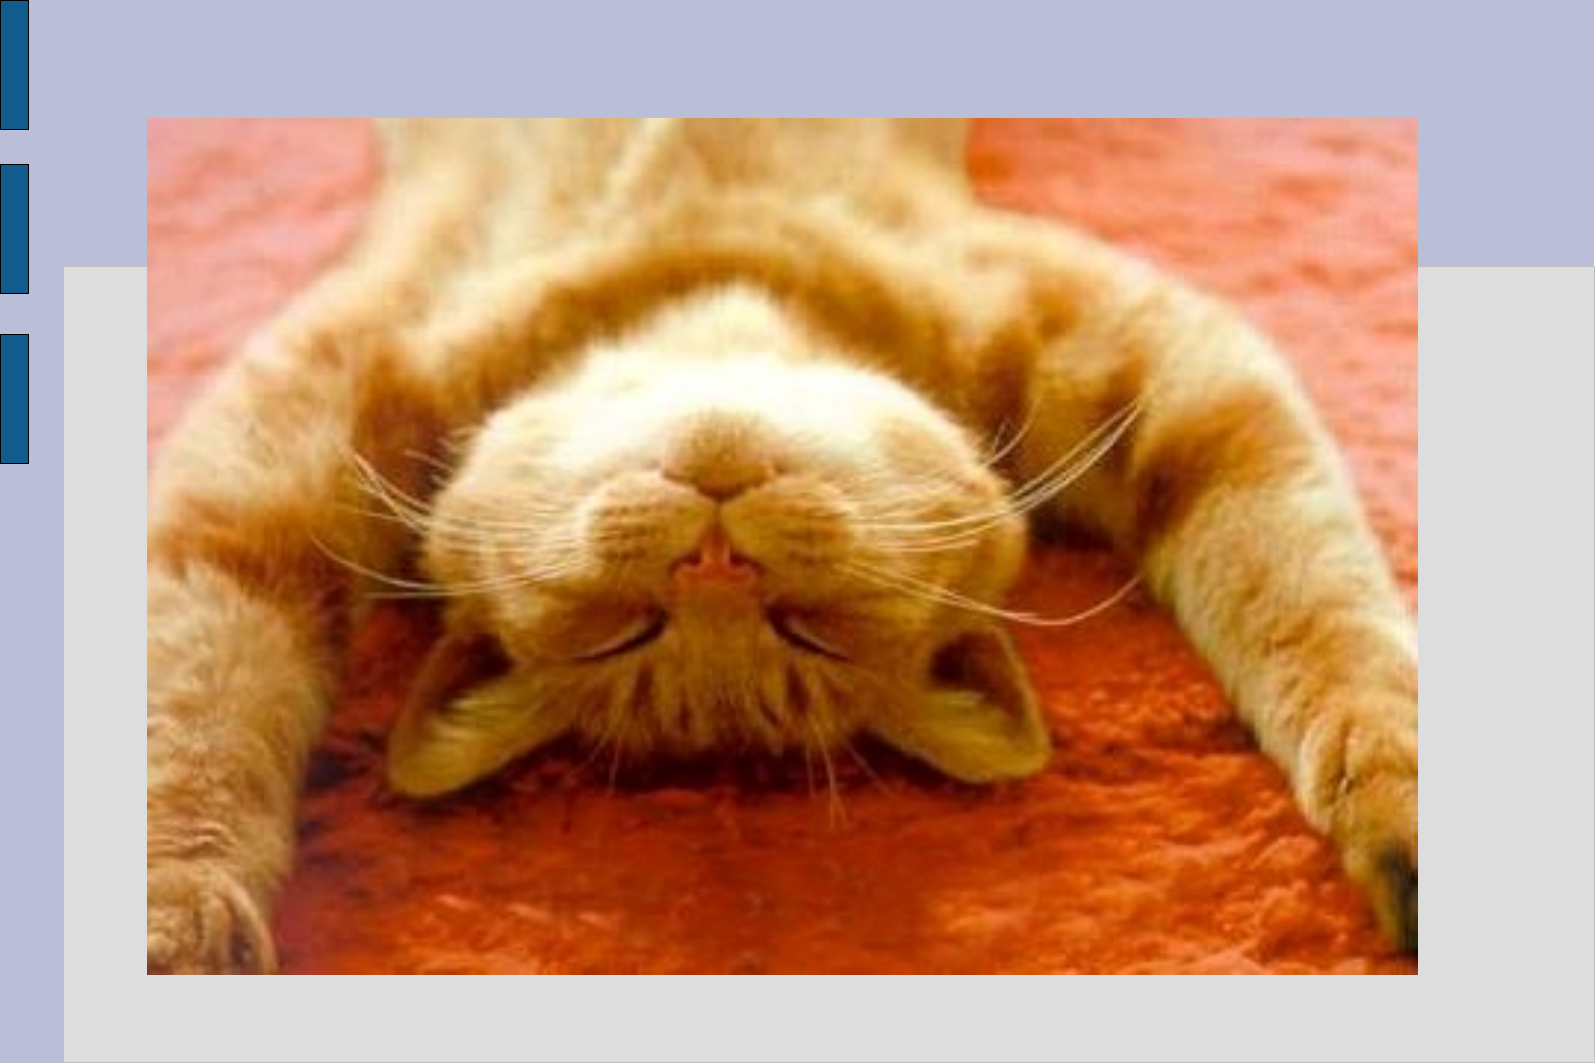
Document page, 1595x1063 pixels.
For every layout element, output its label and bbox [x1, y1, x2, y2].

picture [147, 118, 1418, 975]
